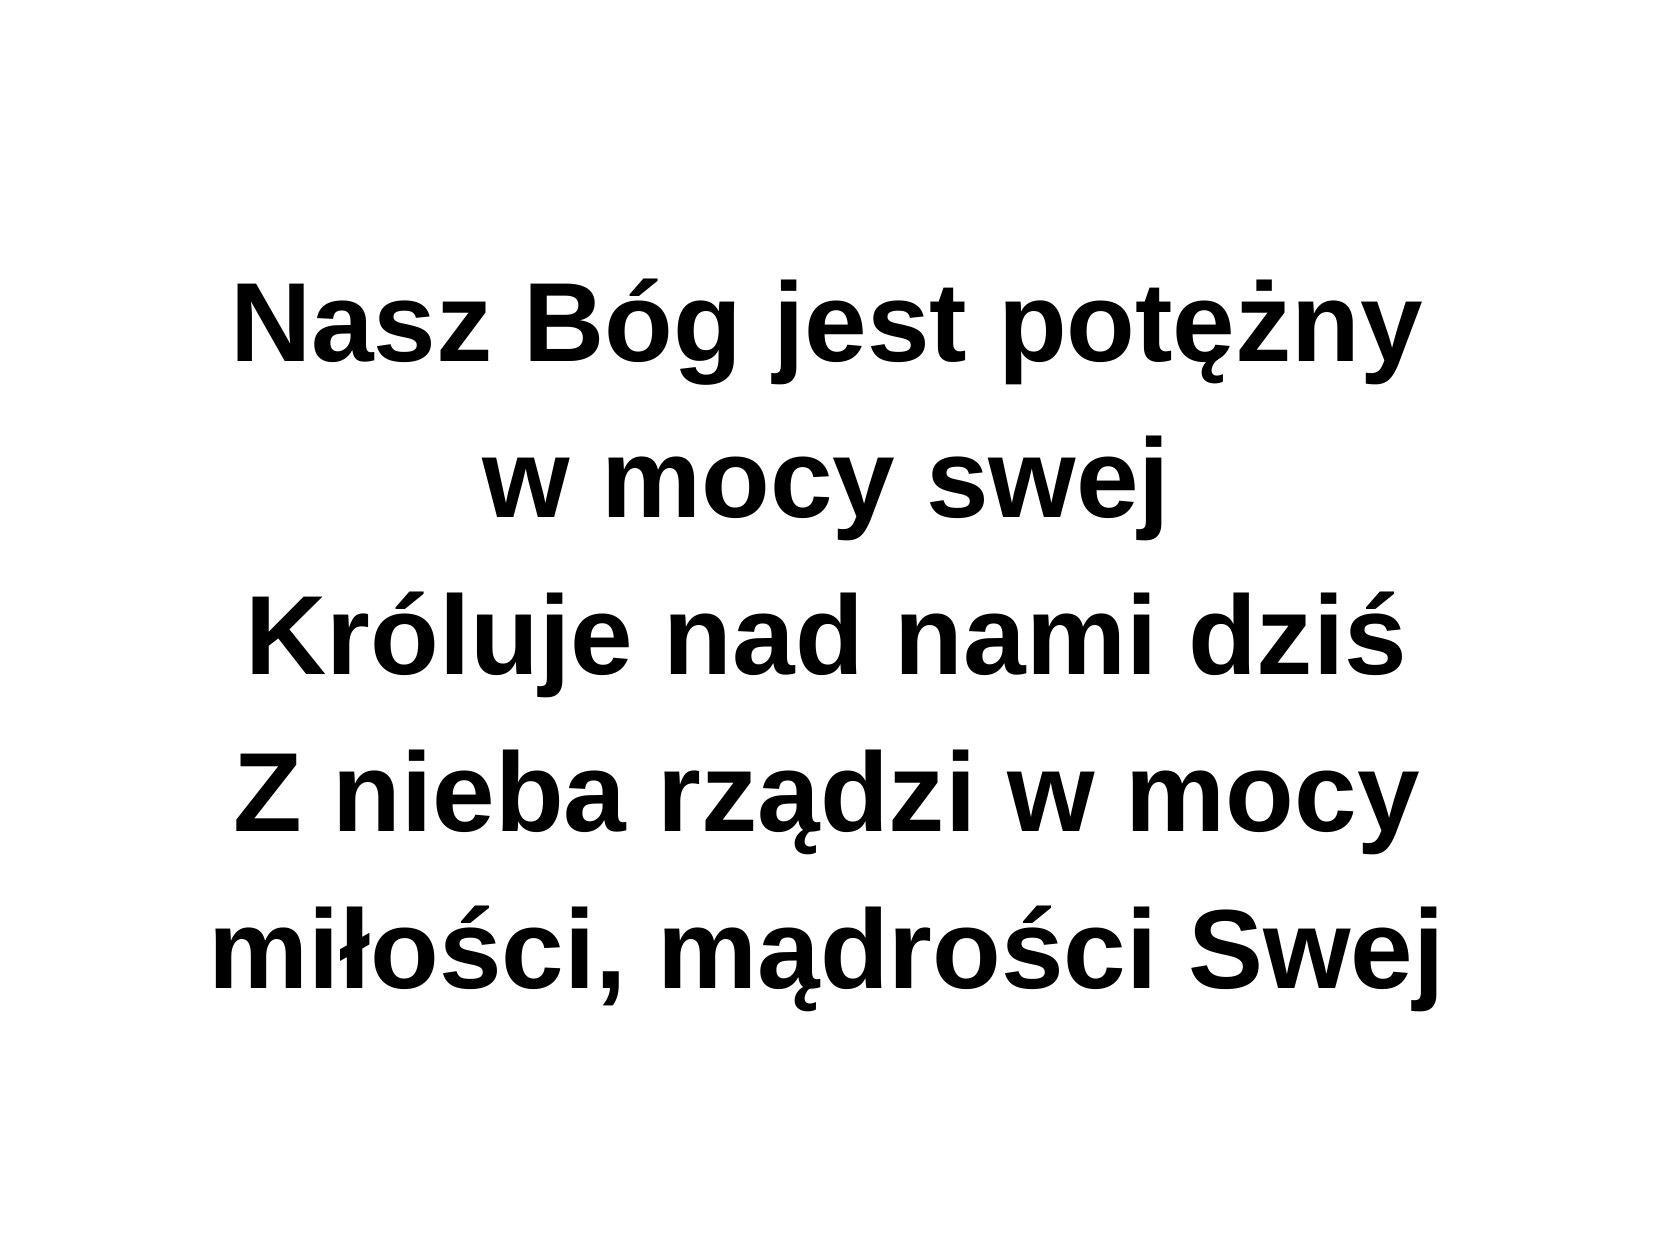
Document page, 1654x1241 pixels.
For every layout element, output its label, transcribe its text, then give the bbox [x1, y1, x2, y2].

subtitle Nasz Bóg jest potężny w mocy swej Króluje nad nami dziś Z nieba rządzi w mocy miłości, mądrości Swej [0, 0, 1654, 1241]
